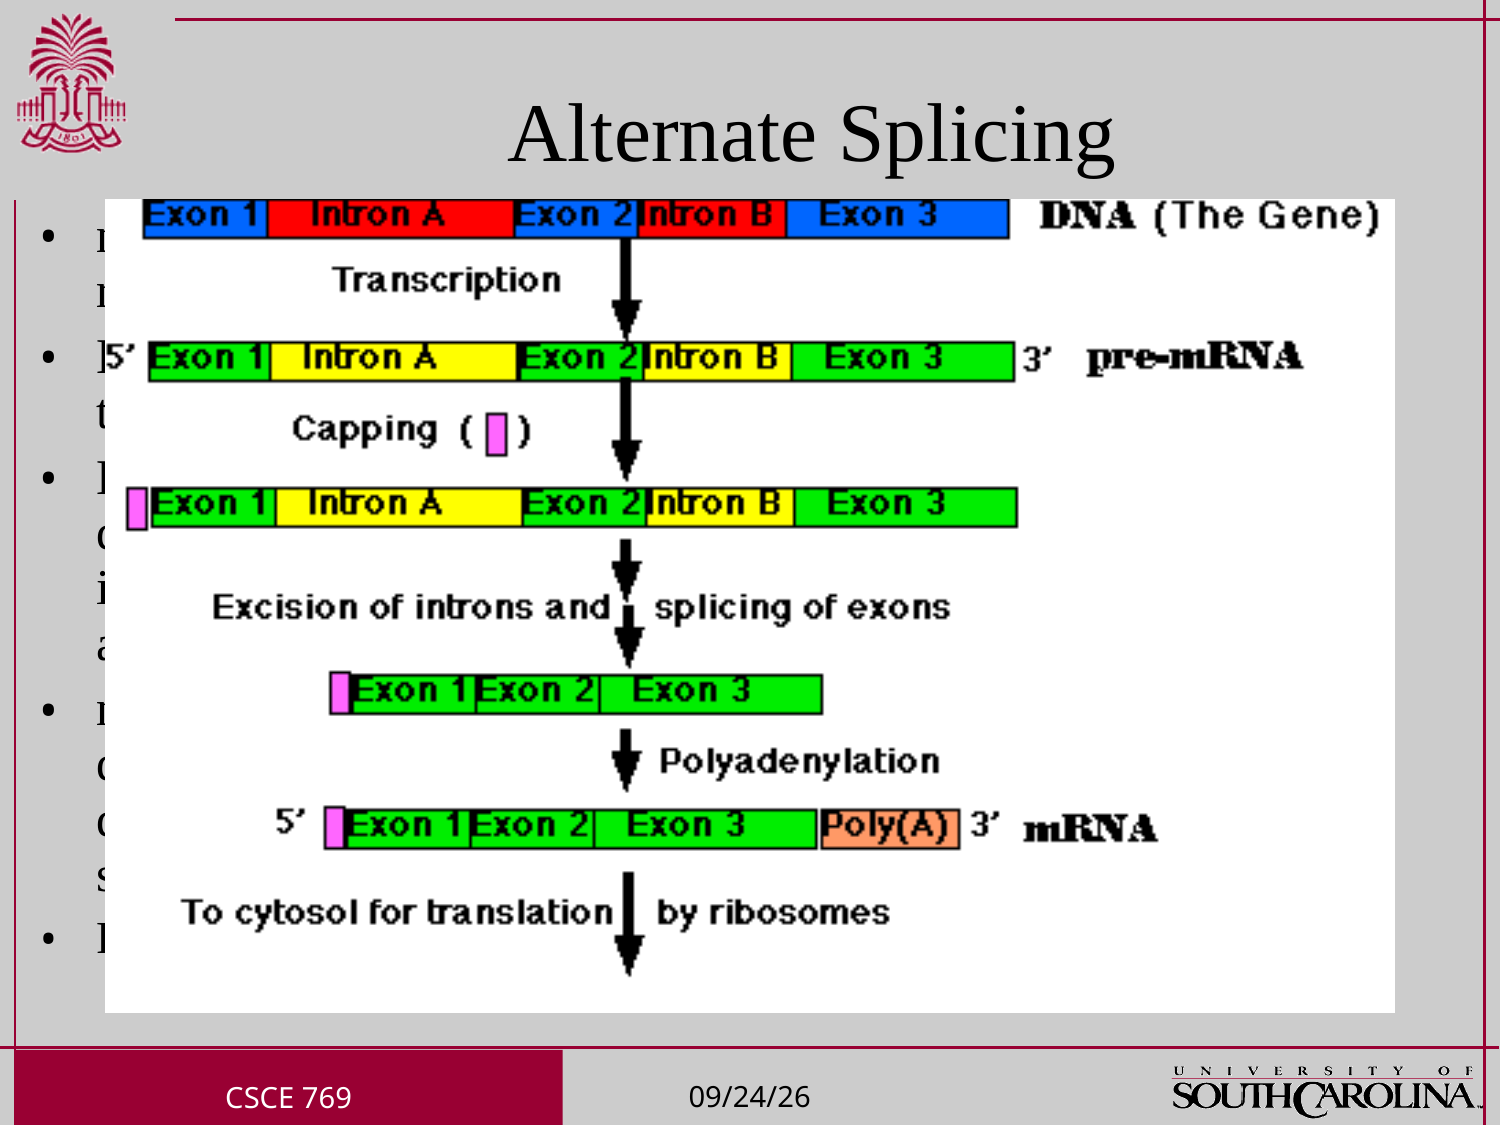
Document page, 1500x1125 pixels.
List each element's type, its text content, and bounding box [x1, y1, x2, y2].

title Alternate Splicing [174, 9, 1450, 188]
picture [1162, 1049, 1483, 1125]
picture [105, 199, 1476, 1013]
list mRNA of eukaryotes have mixed regions named introns and exons Before mRNA exits the nucleus, the introns are deleted Different cell types have different criteria for what is intron/exon. This constitutes alternate splicing mRNA can become a completely different functional proteins in different cells due to alternate splicing Reference 1, 2, 3 [24, 200, 788, 1028]
picture [12, 12, 131, 155]
